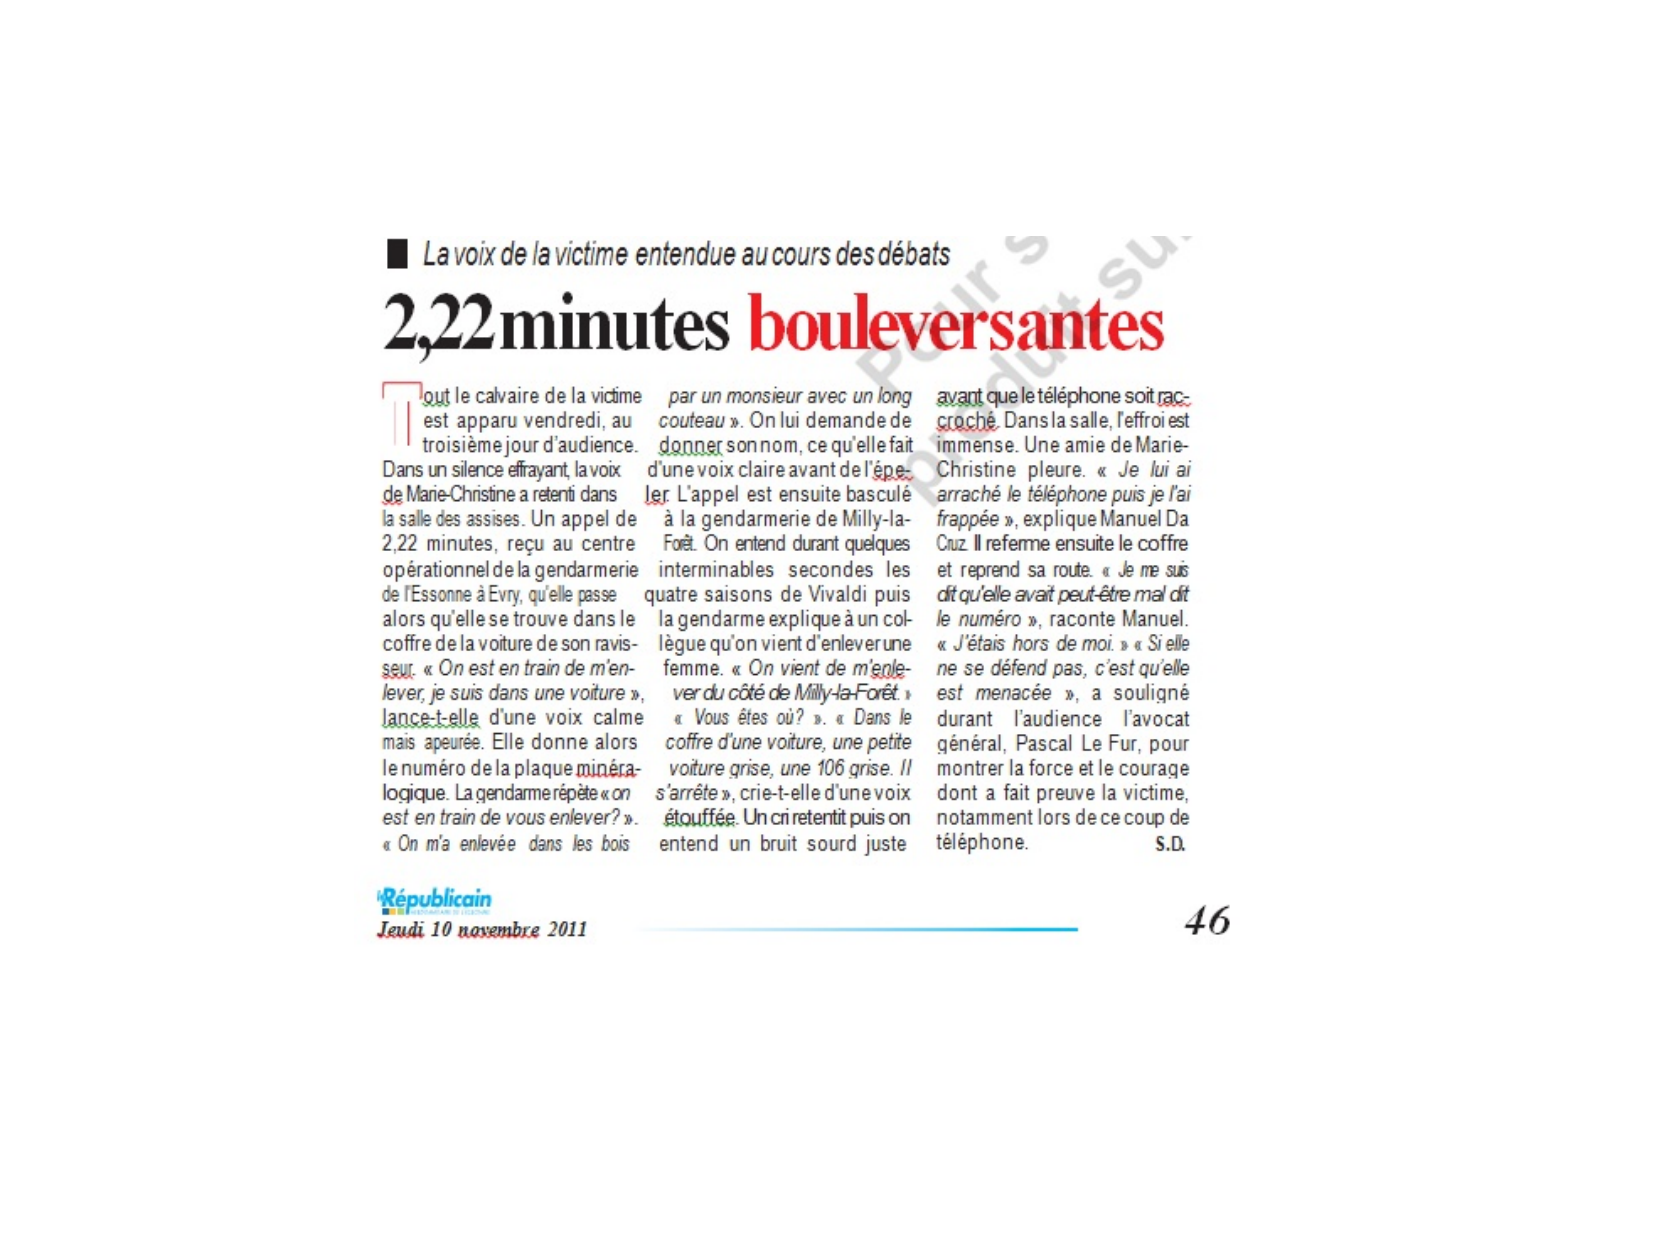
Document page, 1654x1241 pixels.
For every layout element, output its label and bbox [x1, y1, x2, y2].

picture [354, 236, 1240, 966]
